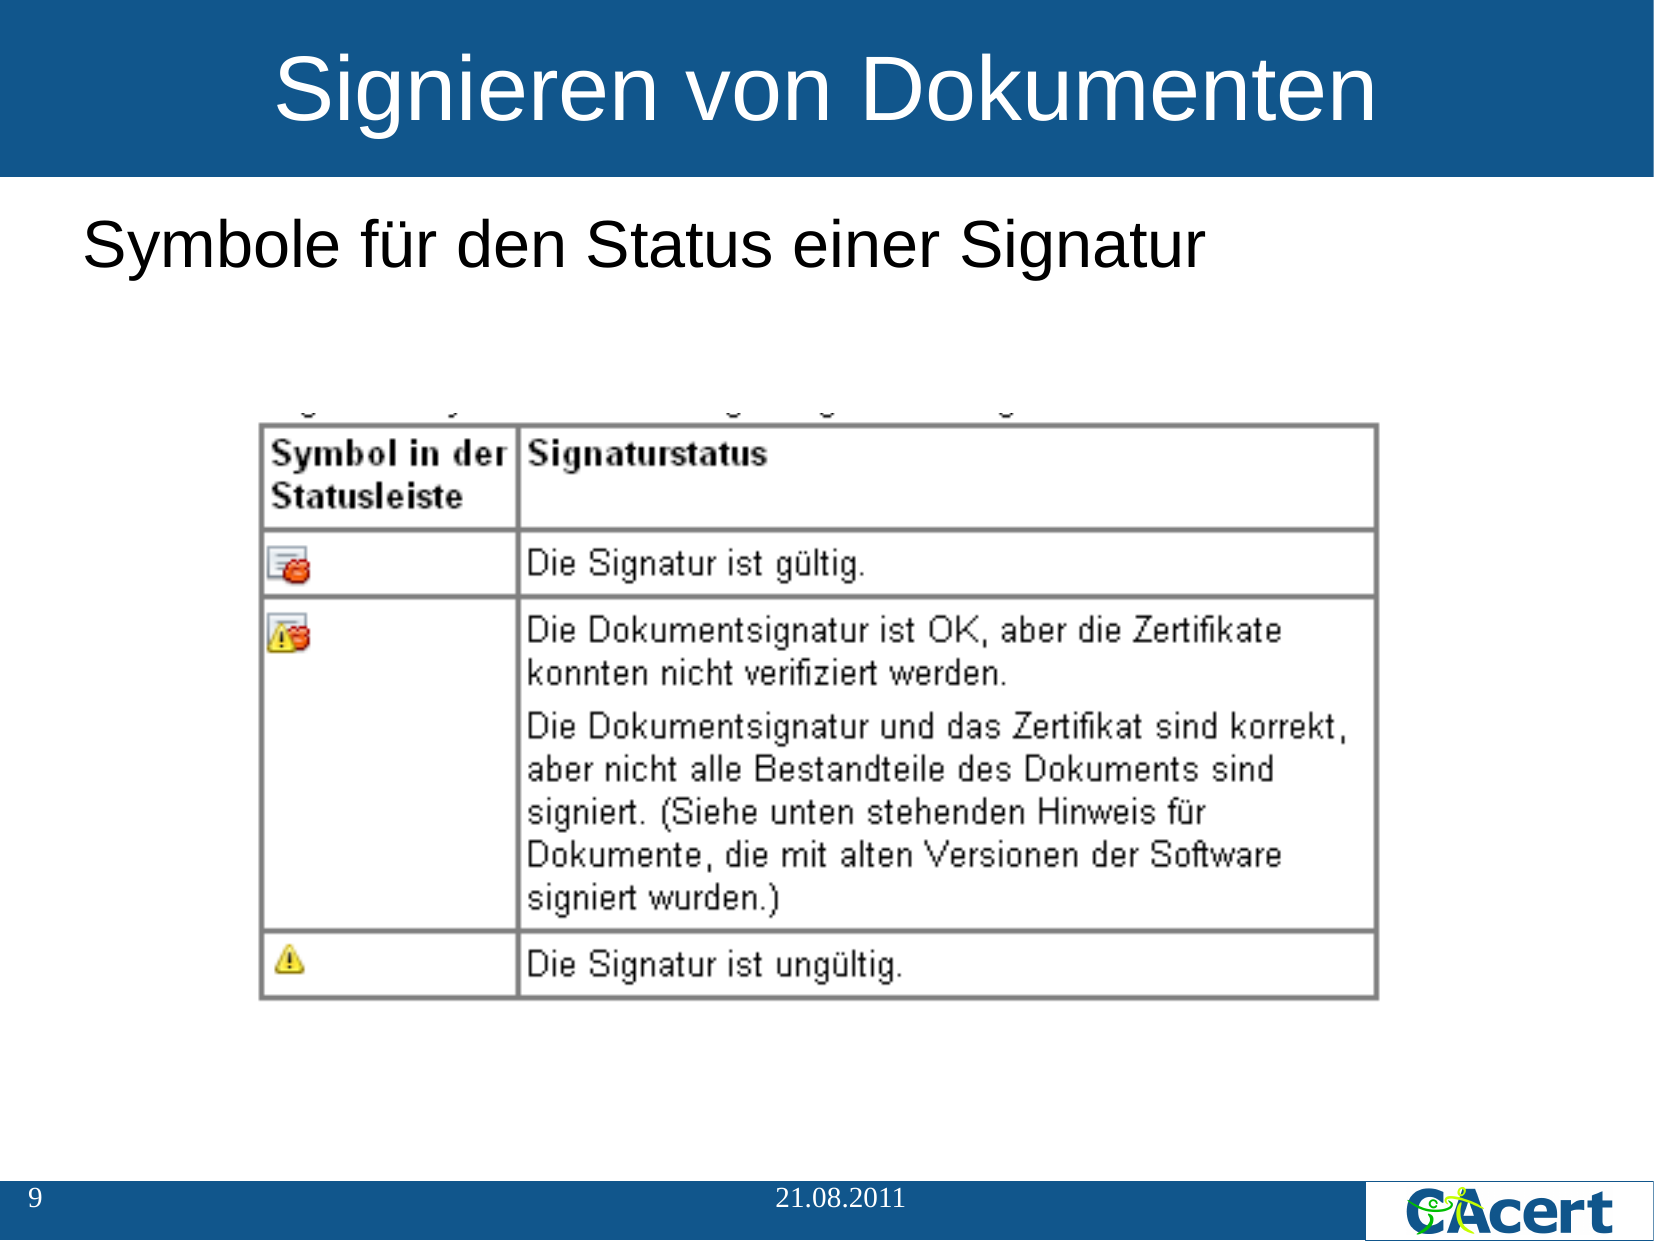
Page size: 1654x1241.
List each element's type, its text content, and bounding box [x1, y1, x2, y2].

picture [1406, 1186, 1613, 1235]
picture [249, 413, 1388, 1004]
list Symbole für den Status einer Signatur [82, 206, 1571, 1152]
title Signieren von Dokumenten [82, 0, 1571, 178]
